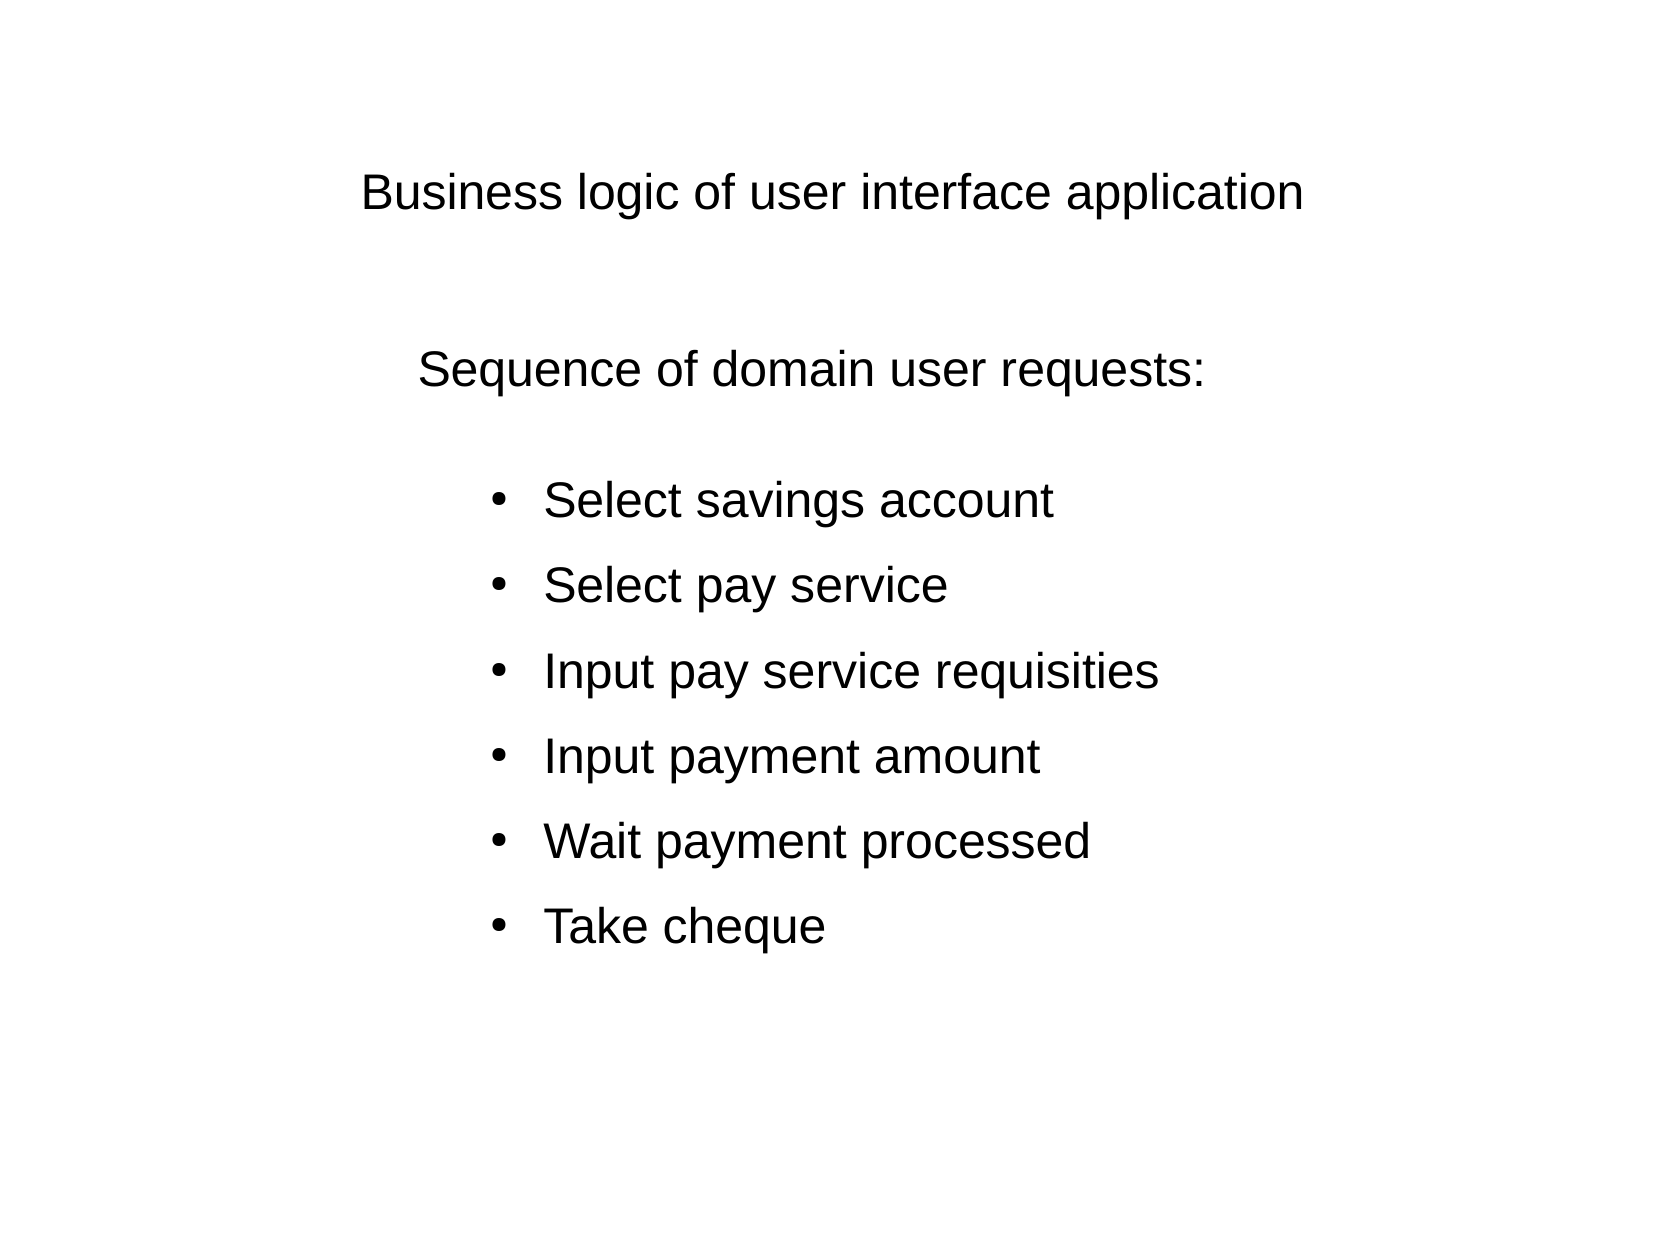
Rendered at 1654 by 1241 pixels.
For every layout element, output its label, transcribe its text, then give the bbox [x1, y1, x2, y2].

title Sequence of domain user requests: [59, 265, 1548, 473]
list Select savings account Select pay service Input pay service requisities Input payment amount Wait payment processed Take cheque [472, 473, 1447, 955]
title Business logic of user interface application [88, 88, 1577, 296]
